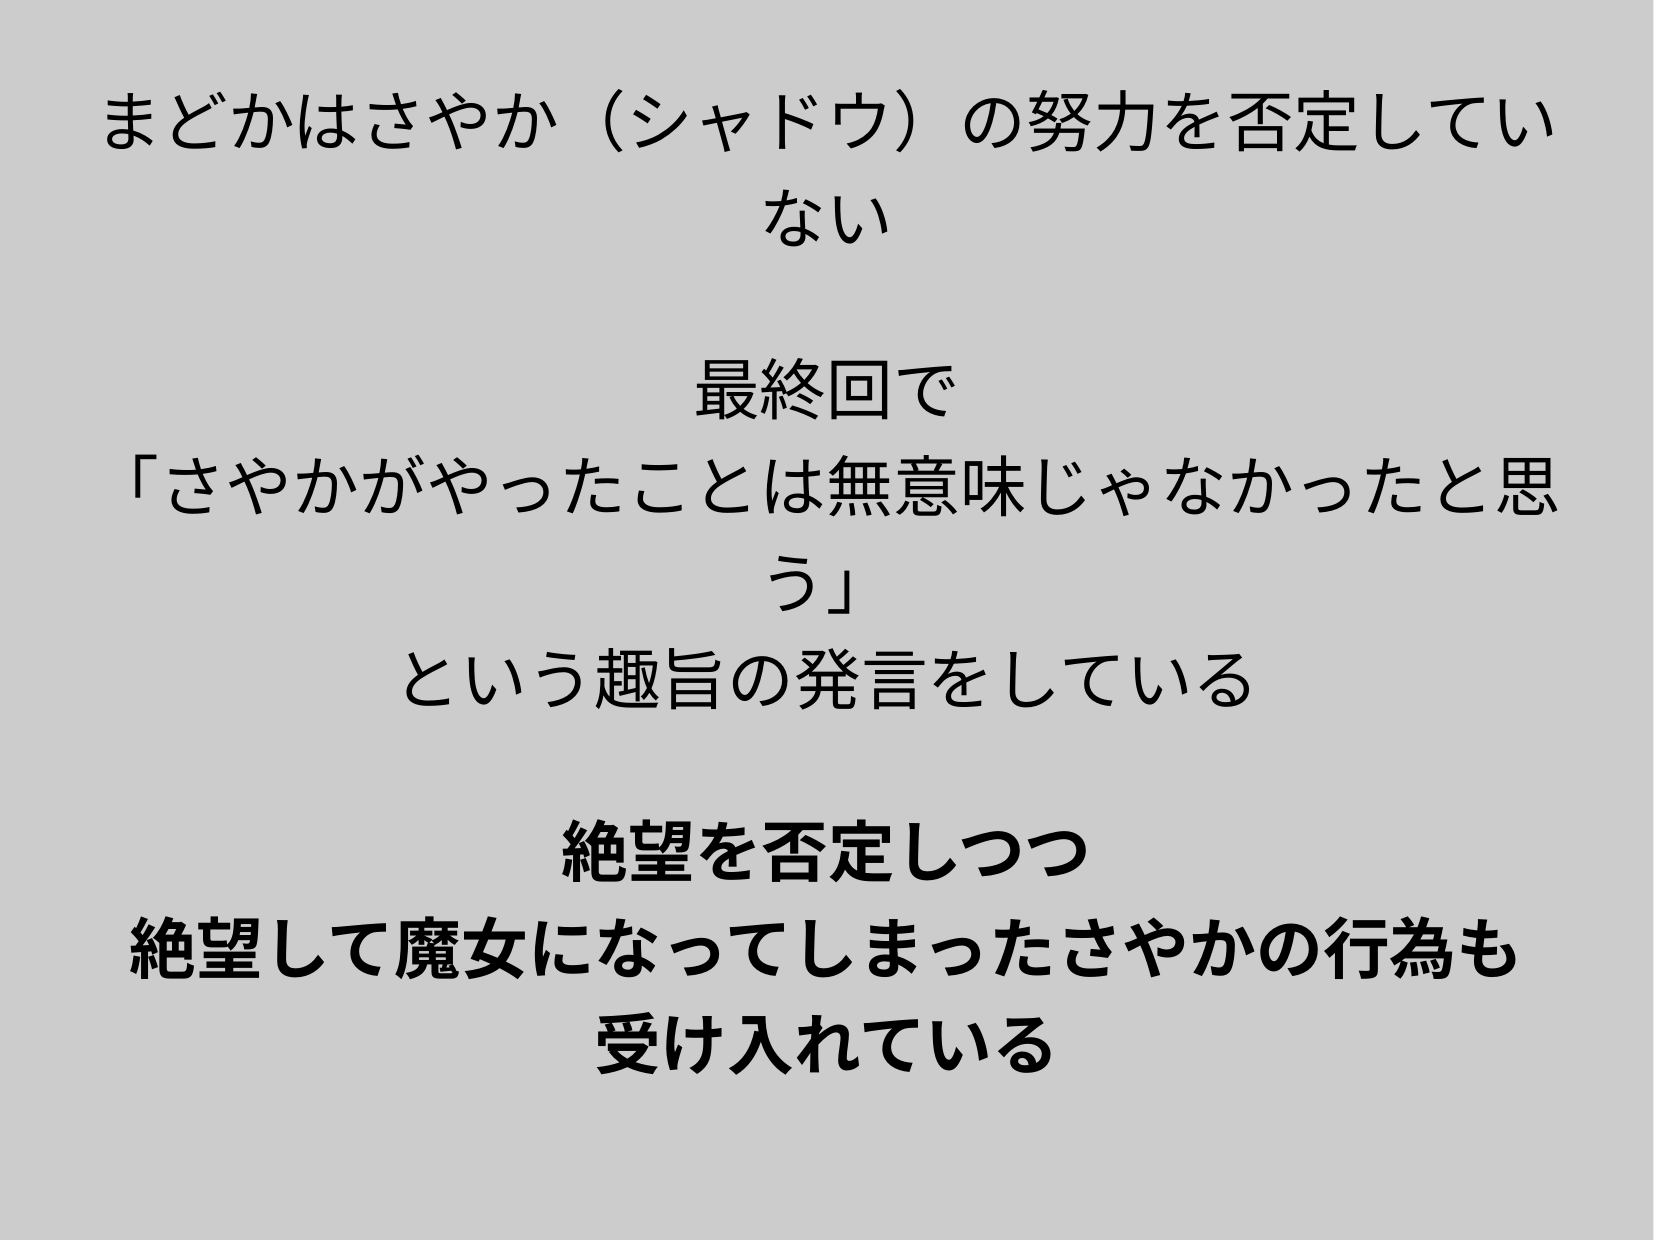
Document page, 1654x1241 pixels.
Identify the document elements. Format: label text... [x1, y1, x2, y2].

subtitle まどかはさやか（シャドウ）の努力を否定していない 最終回で 「さやかがやったことは無意味じゃなかったと思う」 という趣旨の発言をしている 絶望を否定しつつ 絶望して魔女になってしまったさやかの行為も 受け入れている [82, 56, 1571, 1102]
